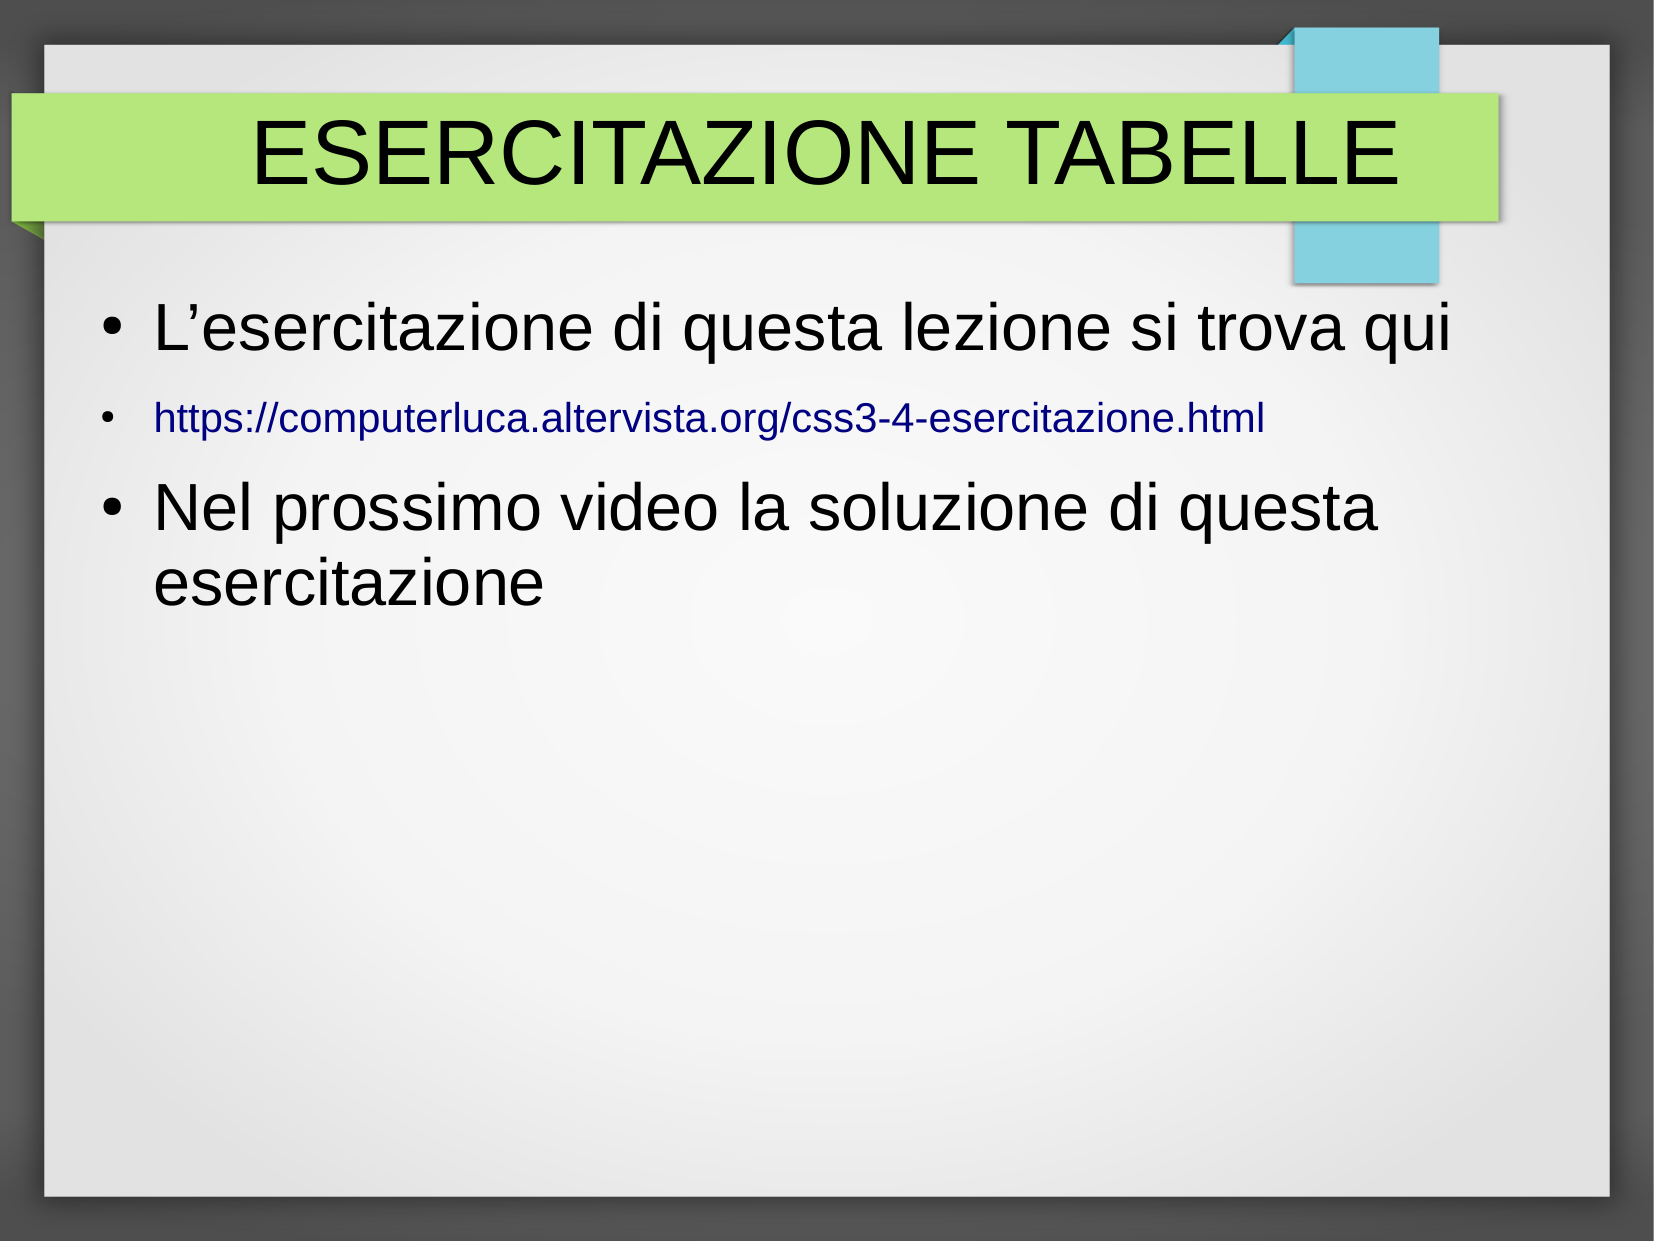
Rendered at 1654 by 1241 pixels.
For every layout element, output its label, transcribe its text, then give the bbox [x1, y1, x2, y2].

picture [0, 0, 1654, 1241]
list L’esercitazione di questa lezione si trova qui https://computerluca.altervista.org/css3-4-esercitazione.html Nel prossimo video la soluzione di questa esercitazione [82, 290, 1571, 1010]
title ESERCITAZIONE TABELLE [82, 49, 1571, 257]
